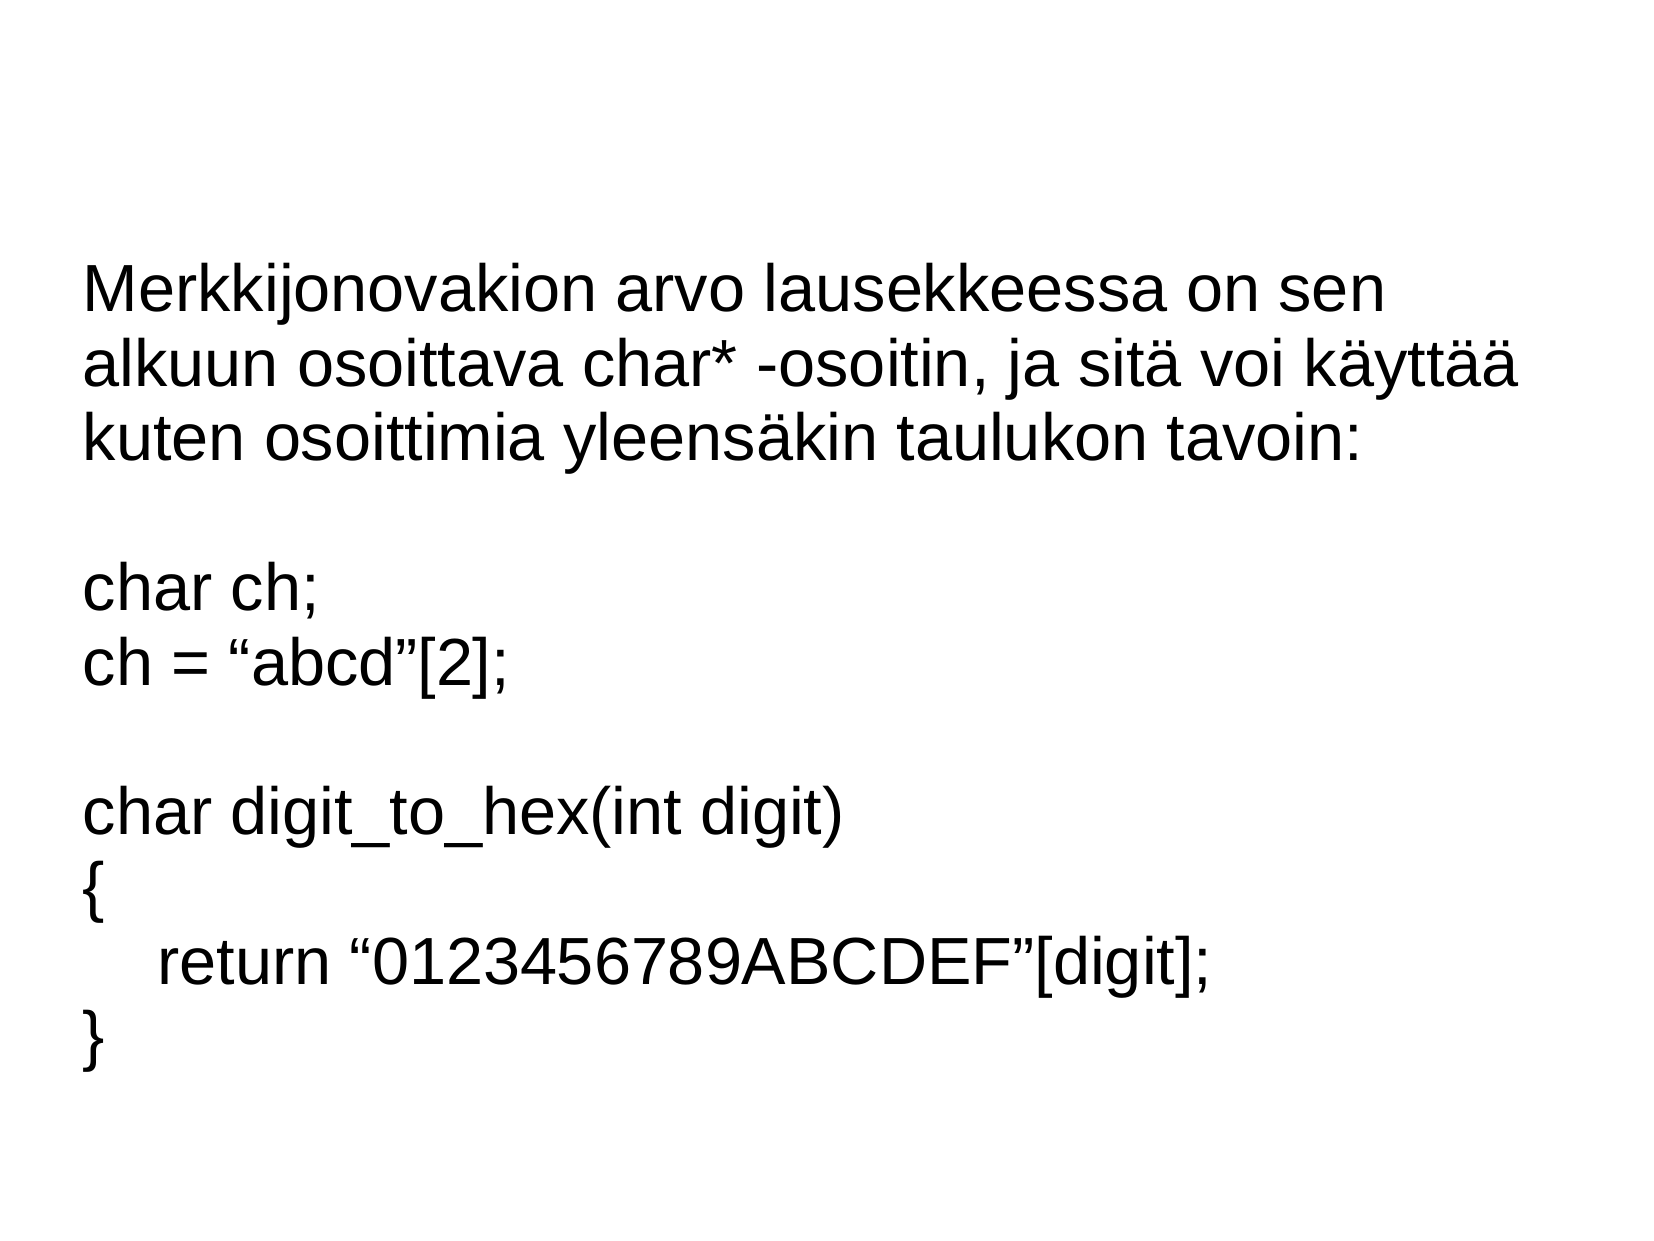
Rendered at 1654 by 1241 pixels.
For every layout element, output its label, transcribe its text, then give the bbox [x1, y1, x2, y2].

text_box Merkkijonovakion arvo lausekkeessa on sen alkuun osoittava char* -osoitin, ja sitä voi käyttää kuten osoittimia yleensäkin taulukon tavoin: char ch; ch = “abcd”[2]; char digit_to_hex(int digit) { return “0123456789ABCDEF”[digit]; } [82, 250, 1571, 1149]
